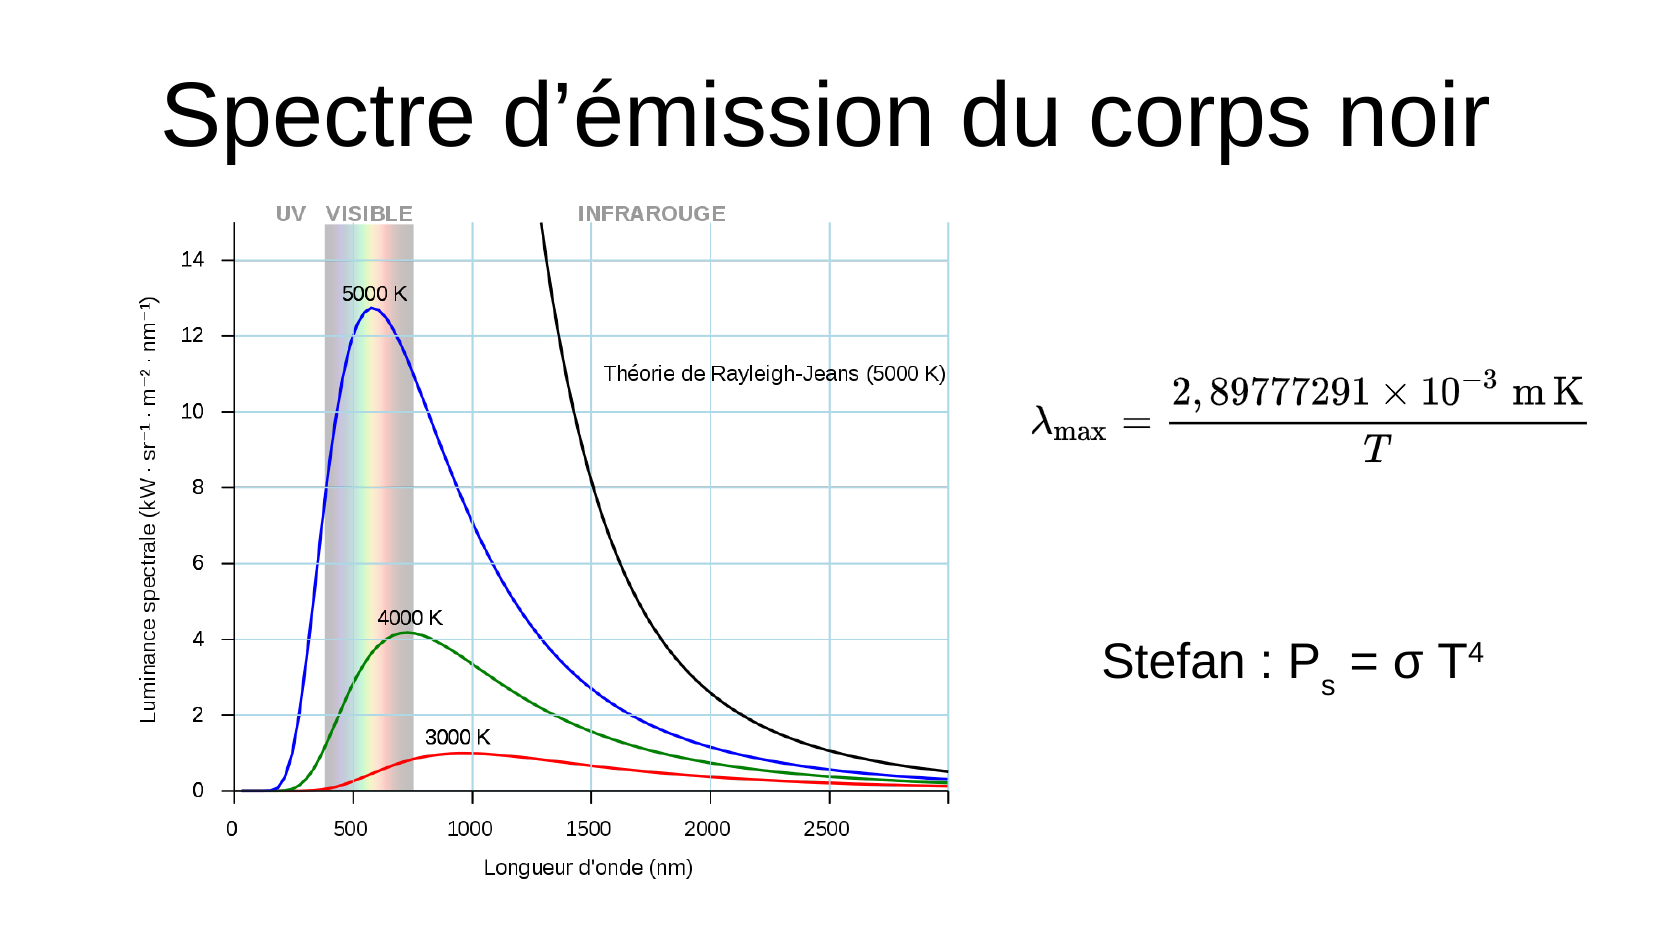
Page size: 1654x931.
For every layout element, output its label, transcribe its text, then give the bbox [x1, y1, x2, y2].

picture [118, 198, 978, 886]
title Spectre d’émission du corps noir [82, 37, 1571, 193]
text_box Stefan : Ps = σ T4 [1086, 626, 1630, 709]
picture [1003, 344, 1619, 485]
